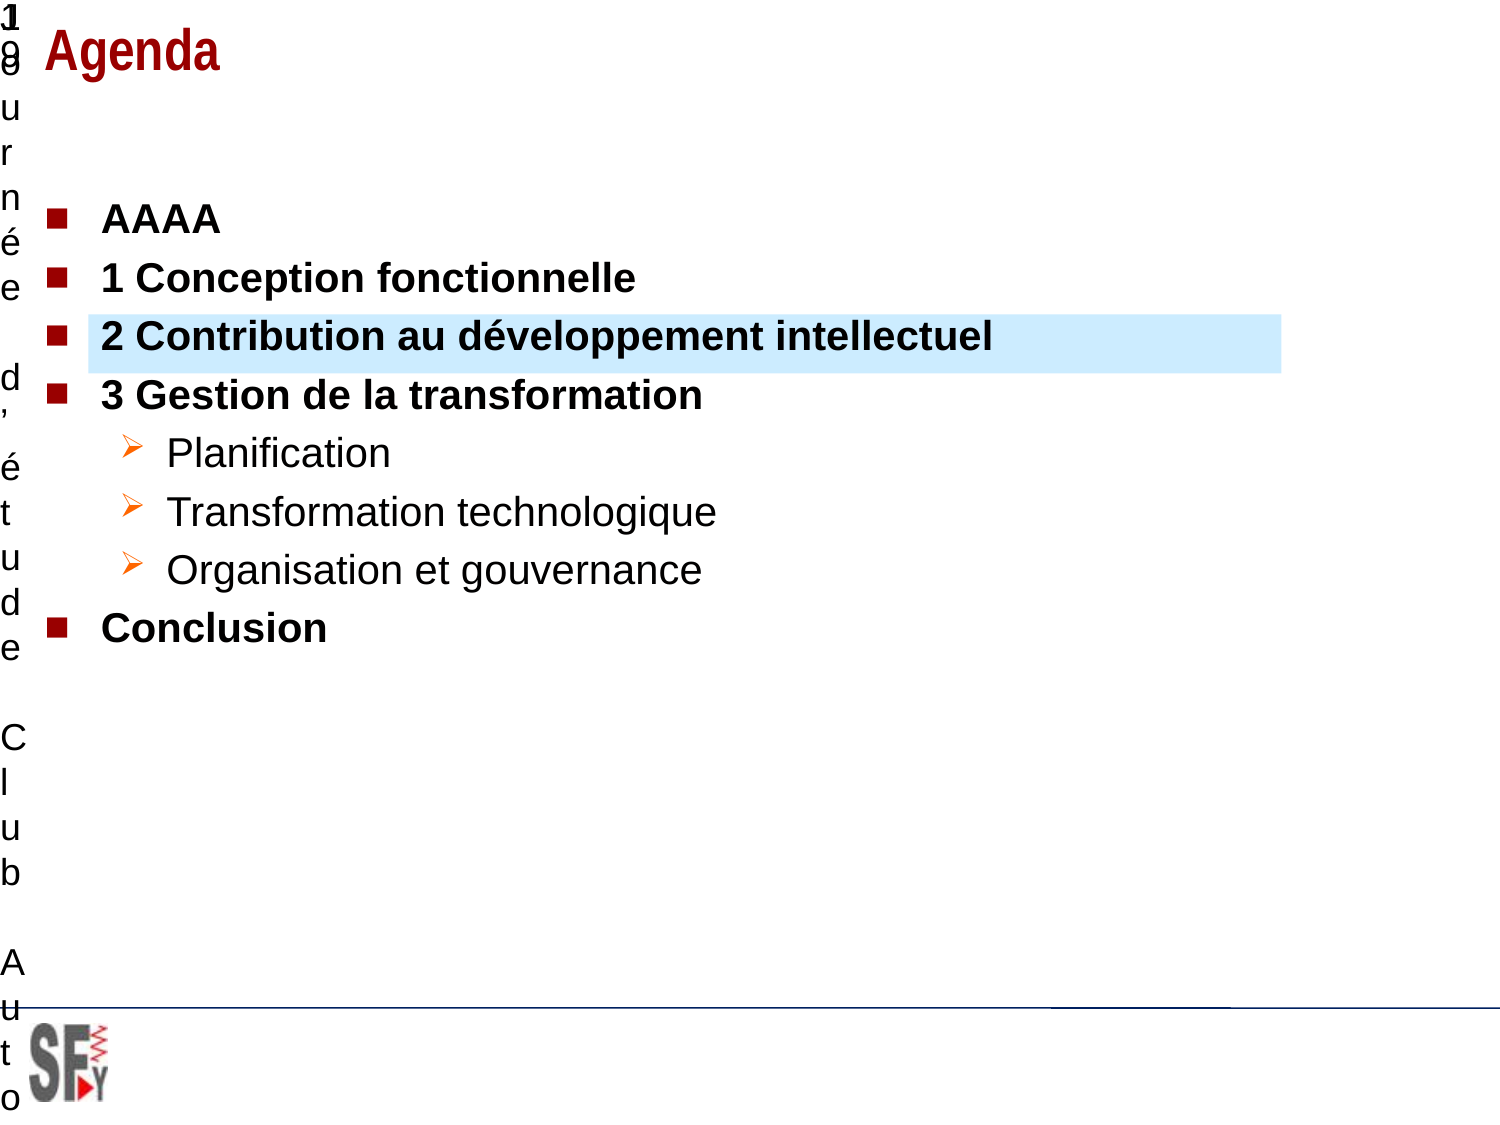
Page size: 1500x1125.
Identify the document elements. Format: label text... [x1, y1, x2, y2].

picture [29, 1023, 108, 1102]
list AAAA 1 Conception fonctionnelle 2 Contribution au développement intellectuel 3 Gestion de la transformation Planification Transformation technologique Organisation et gouvernance Conclusion [29, 184, 1471, 988]
title Agenda [29, 12, 1471, 138]
